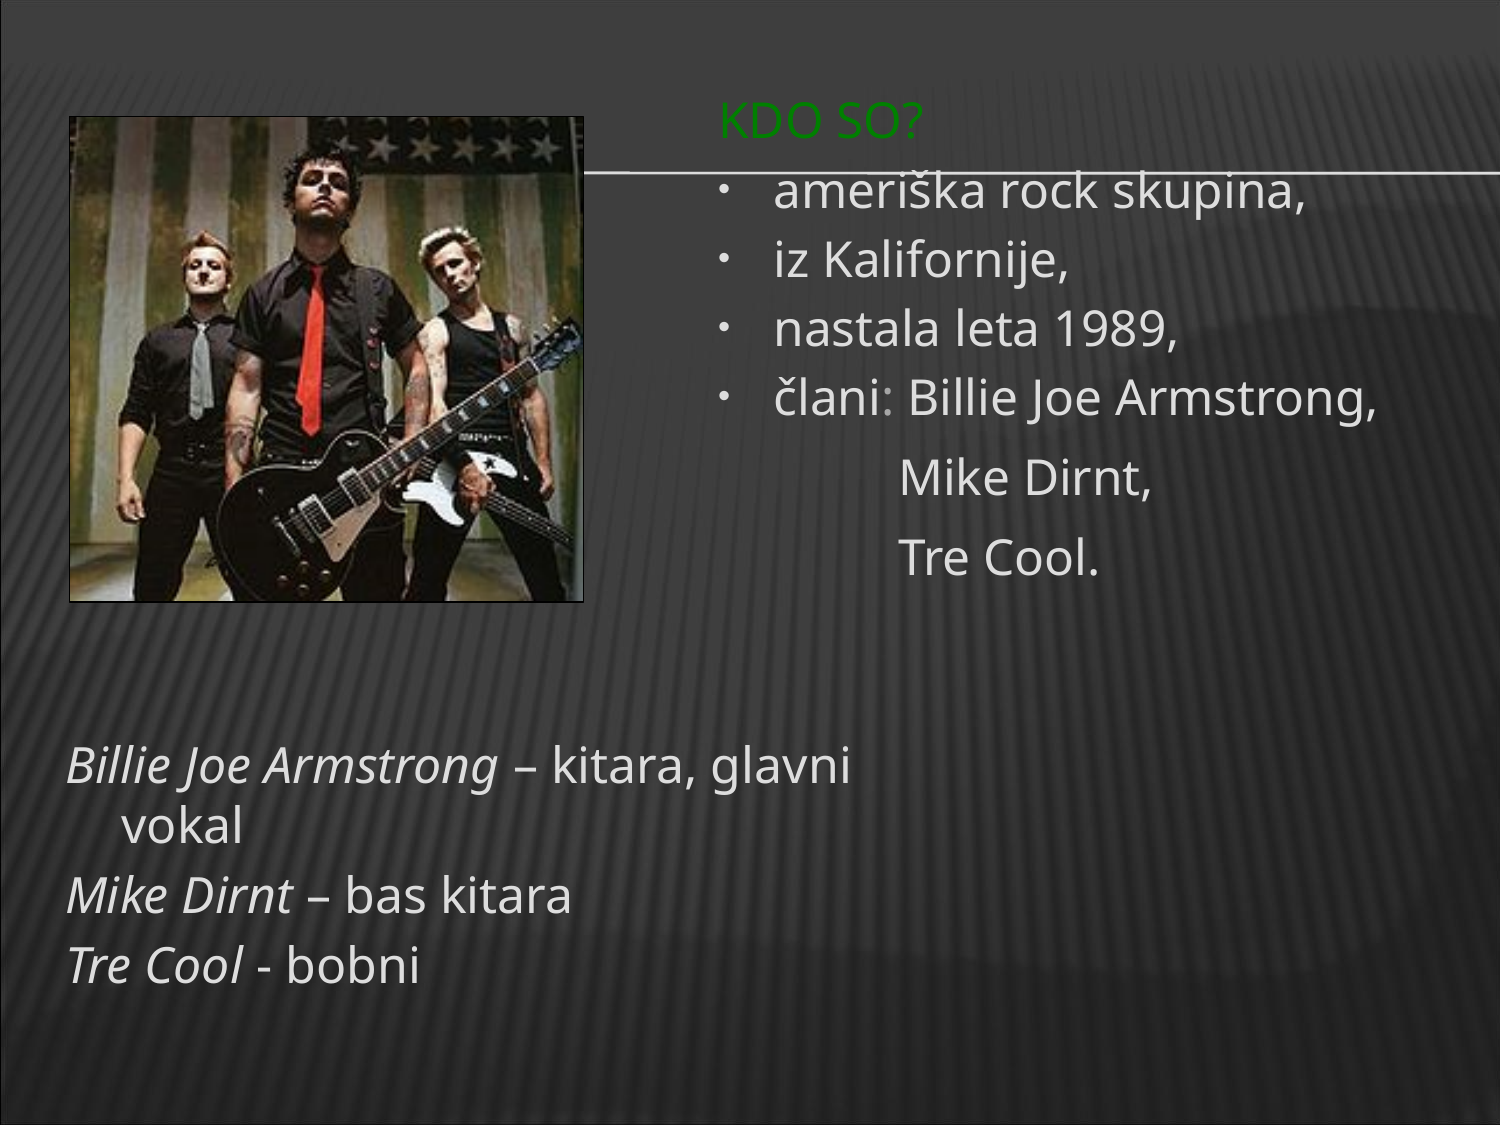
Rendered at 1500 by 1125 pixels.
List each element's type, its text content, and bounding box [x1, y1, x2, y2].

list KDO SO? ameriška rock skupina, iz Kalifornije, nastala leta 1989, člani: Billie Joe Armstrong, Mike Dirnt, Tre Cool. [703, 82, 1475, 598]
picture [70, 117, 583, 602]
list Billie Joe Armstrong – kitara, glavni vokal Mike Dirnt – bas kitara Tre Cool - bobni [50, 656, 973, 1038]
picture [0, 0, 1500, 1125]
